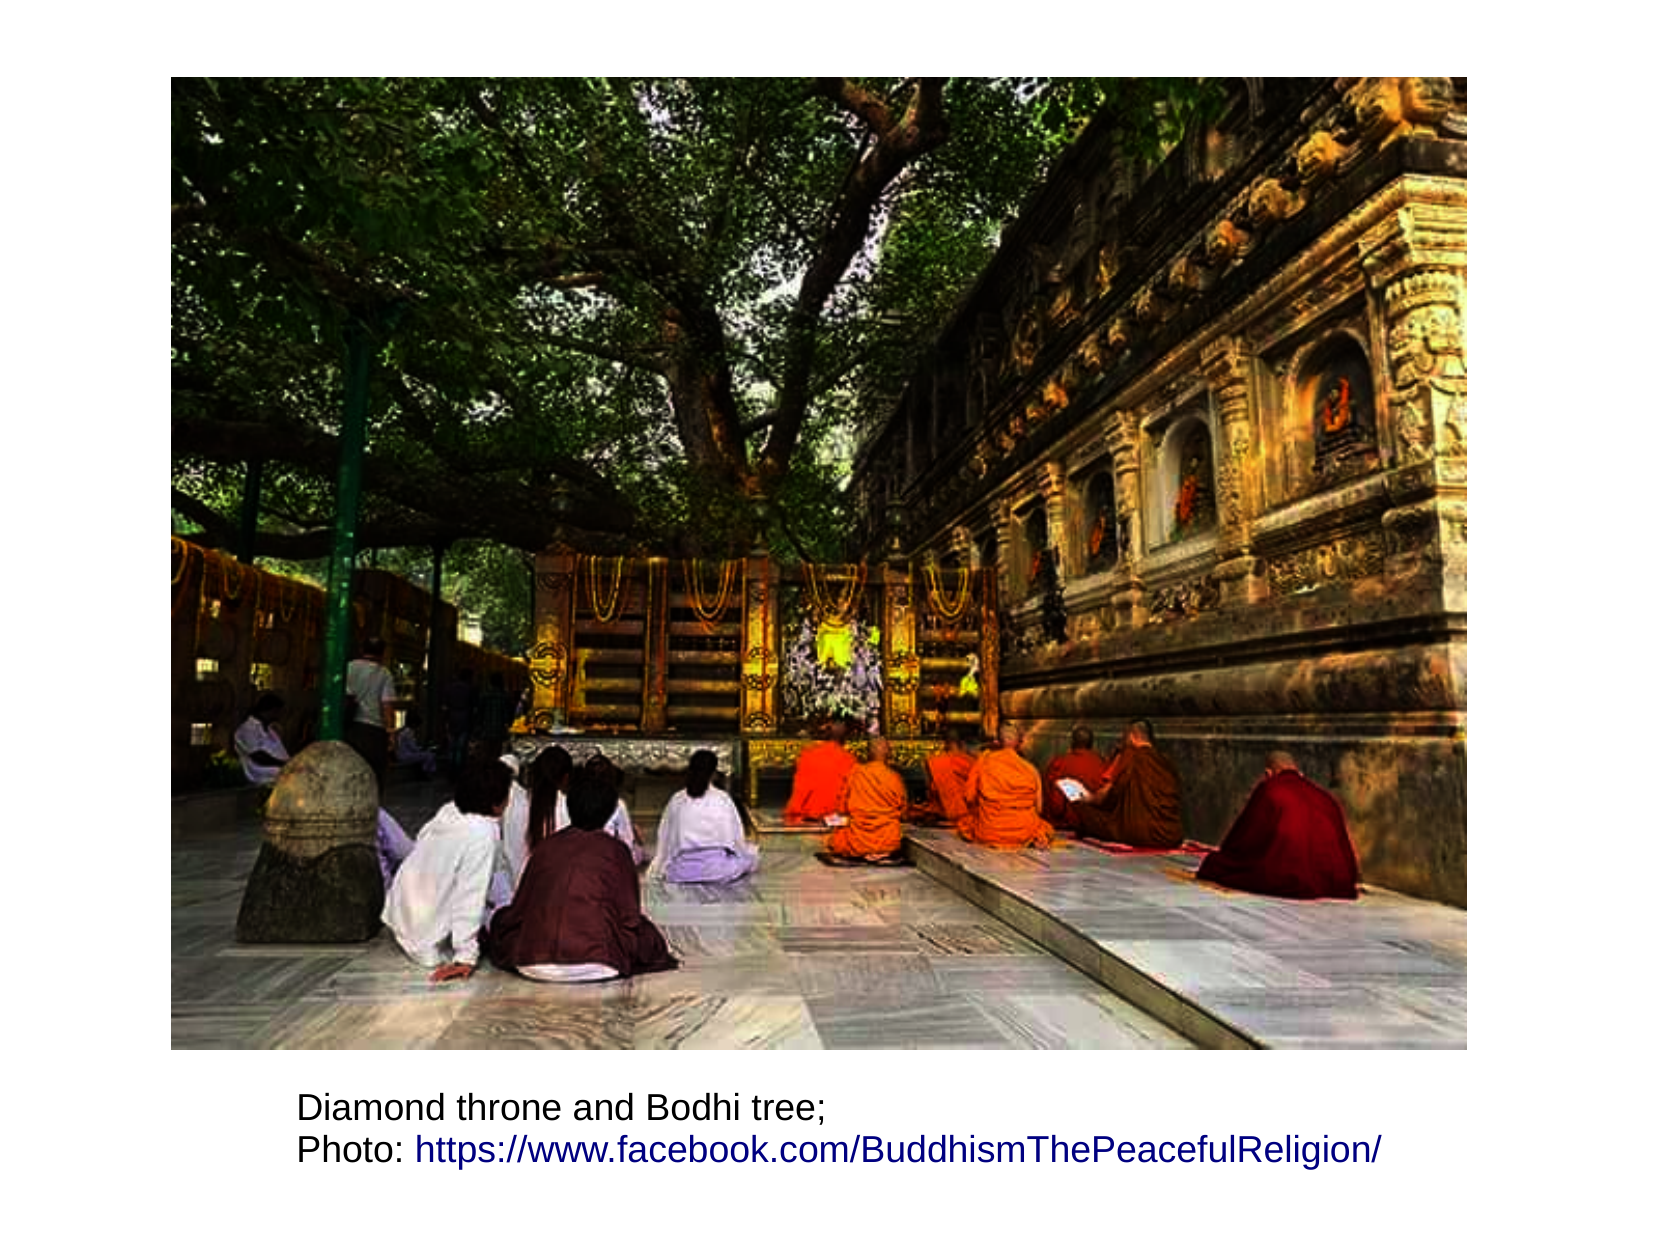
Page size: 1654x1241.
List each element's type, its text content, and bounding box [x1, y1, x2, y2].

picture [171, 77, 1467, 1050]
text_box Diamond throne and Bodhi tree; Photo: https://www.facebook.com/BuddhismThePeacefulReligion/ [281, 1078, 1410, 1178]
